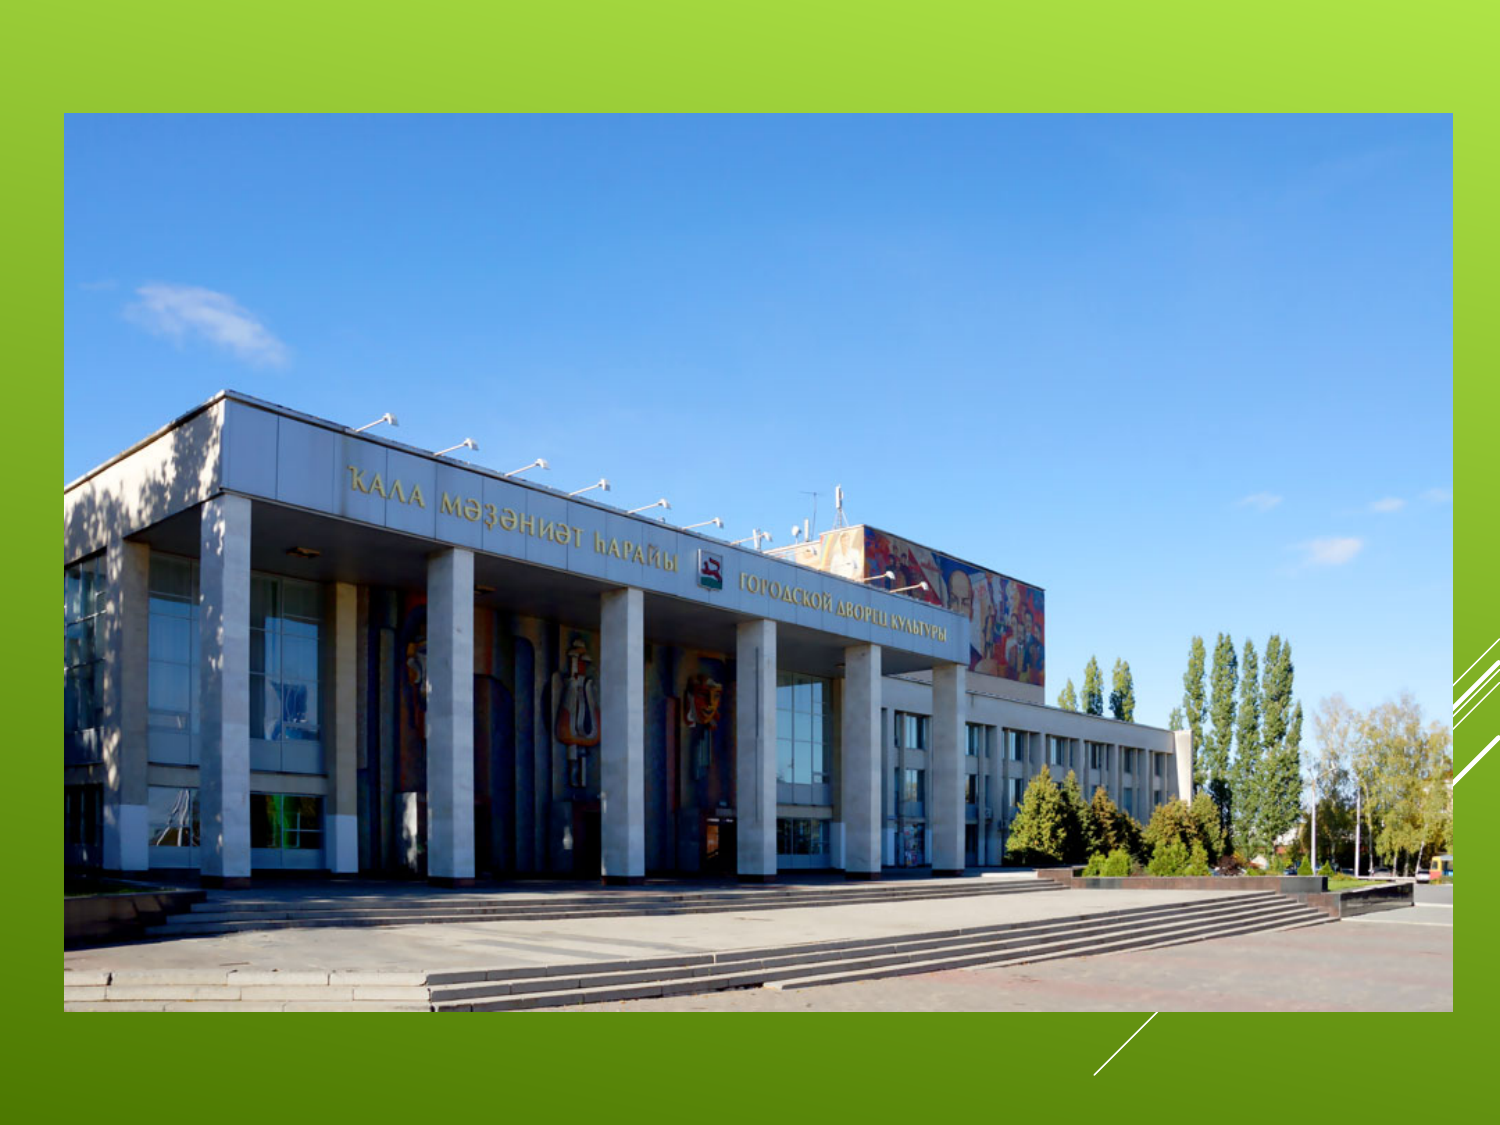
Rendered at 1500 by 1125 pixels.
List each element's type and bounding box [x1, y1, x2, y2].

picture [64, 113, 1453, 1012]
